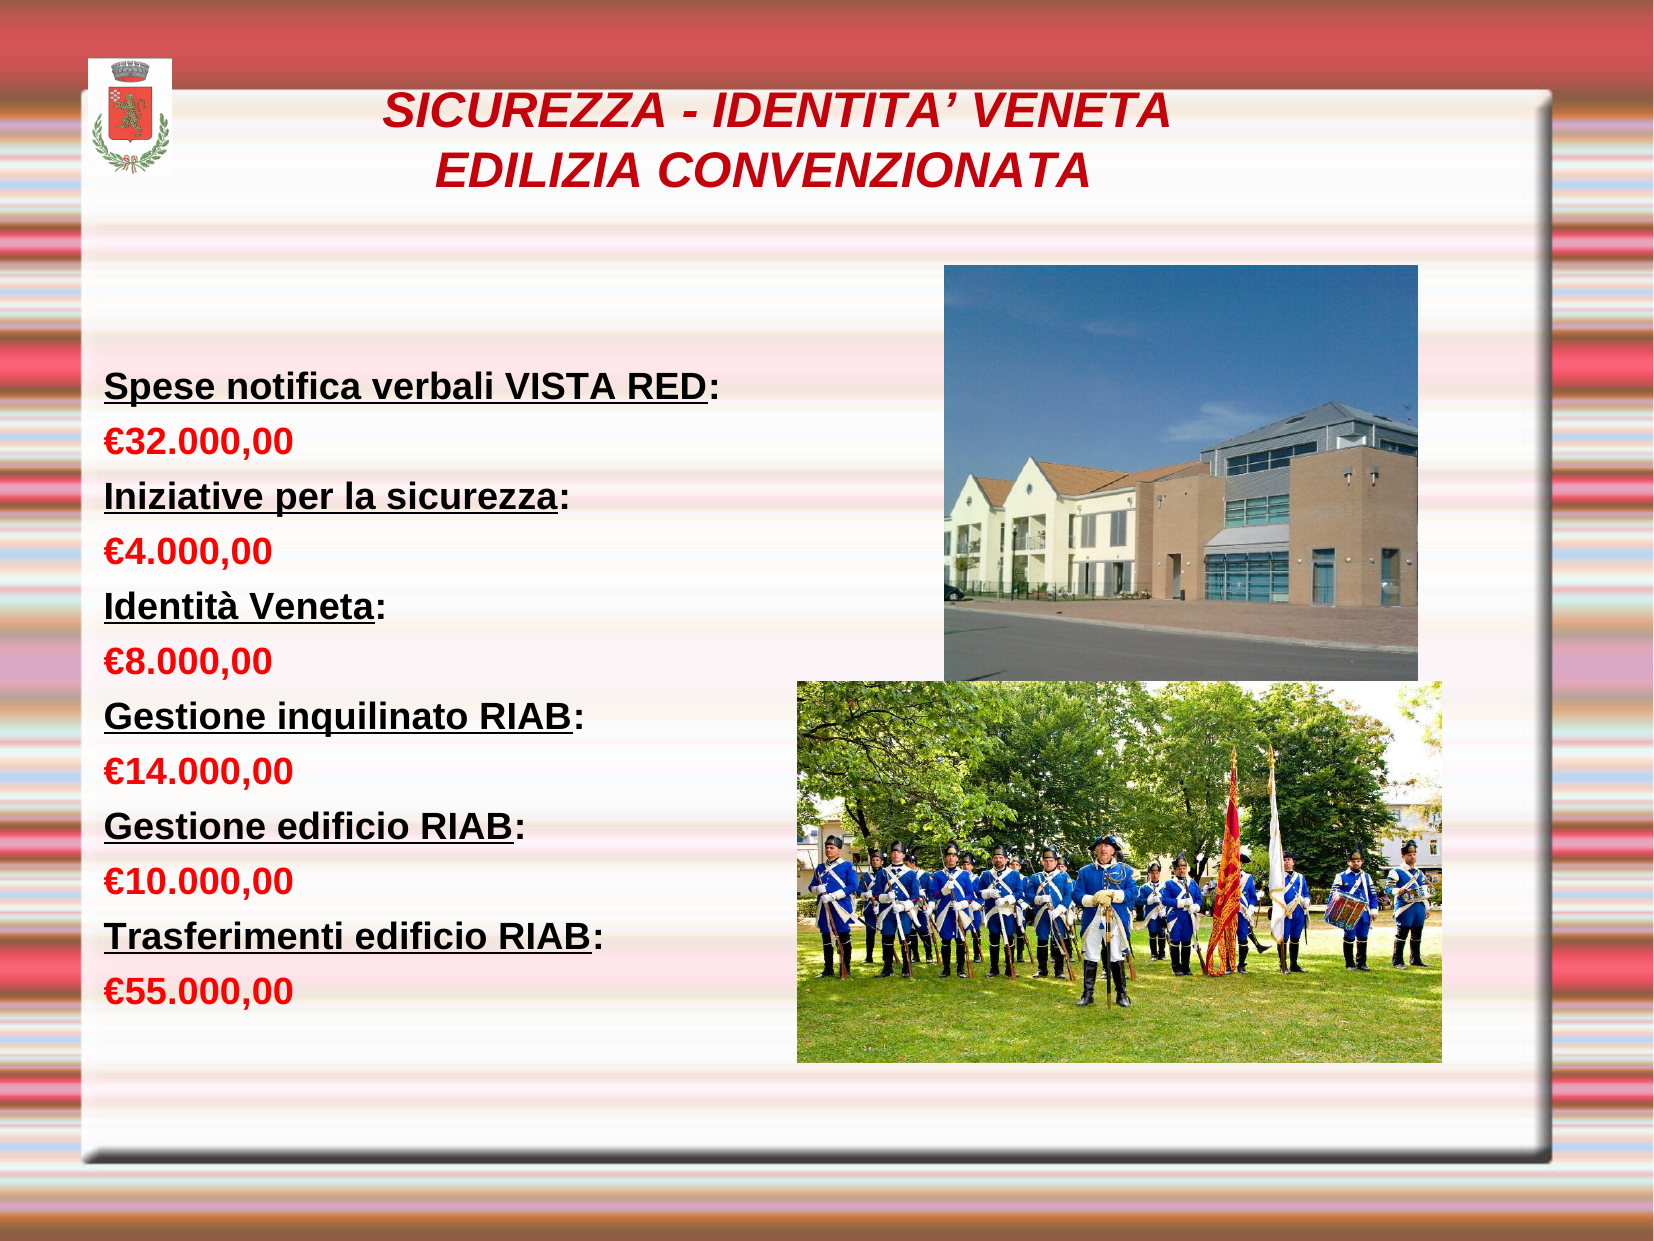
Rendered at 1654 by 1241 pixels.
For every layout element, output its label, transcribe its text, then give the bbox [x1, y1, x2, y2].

picture [0, 0, 1654, 1241]
title SICUREZZA - IDENTITA’ VENETA EDILIZIA CONVENZIONATA [88, 43, 1439, 231]
list Spese notifica verbali VISTA RED: €32.000,00 Iniziative per la sicurezza: €4.000,00 Identità Veneta: €8.000,00 Gestione inquilinato RIAB: €14.000,00 Gestione edificio RIAB: €10.000,00 Trasferimenti edificio RIAB: €55.000,00 [88, 354, 798, 1123]
text_box [944, 265, 1418, 681]
